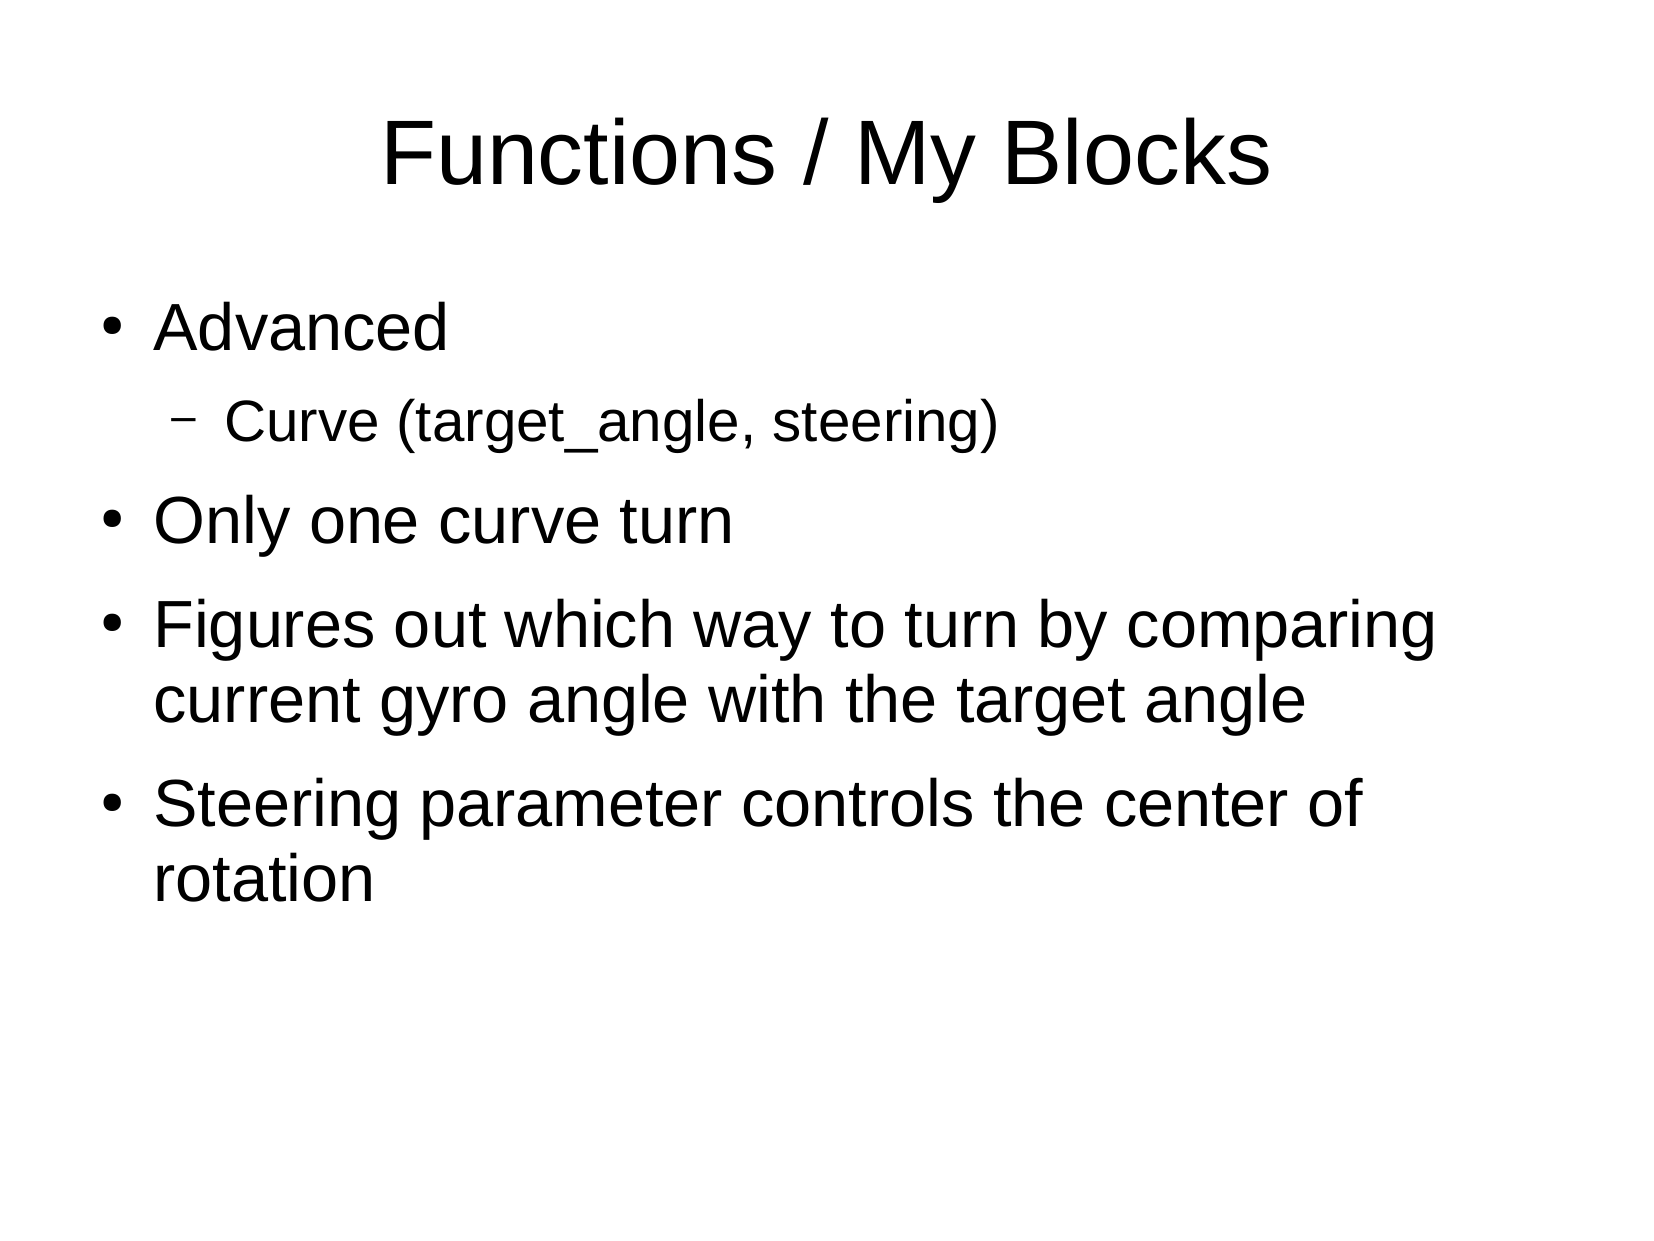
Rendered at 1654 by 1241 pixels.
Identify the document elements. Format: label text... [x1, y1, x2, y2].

list Advanced Curve (target_angle, steering) Only one curve turn Figures out which way to turn by comparing current gyro angle with the target angle Steering parameter controls the center of rotation [82, 290, 1571, 1010]
title Functions / My Blocks [82, 49, 1571, 257]
